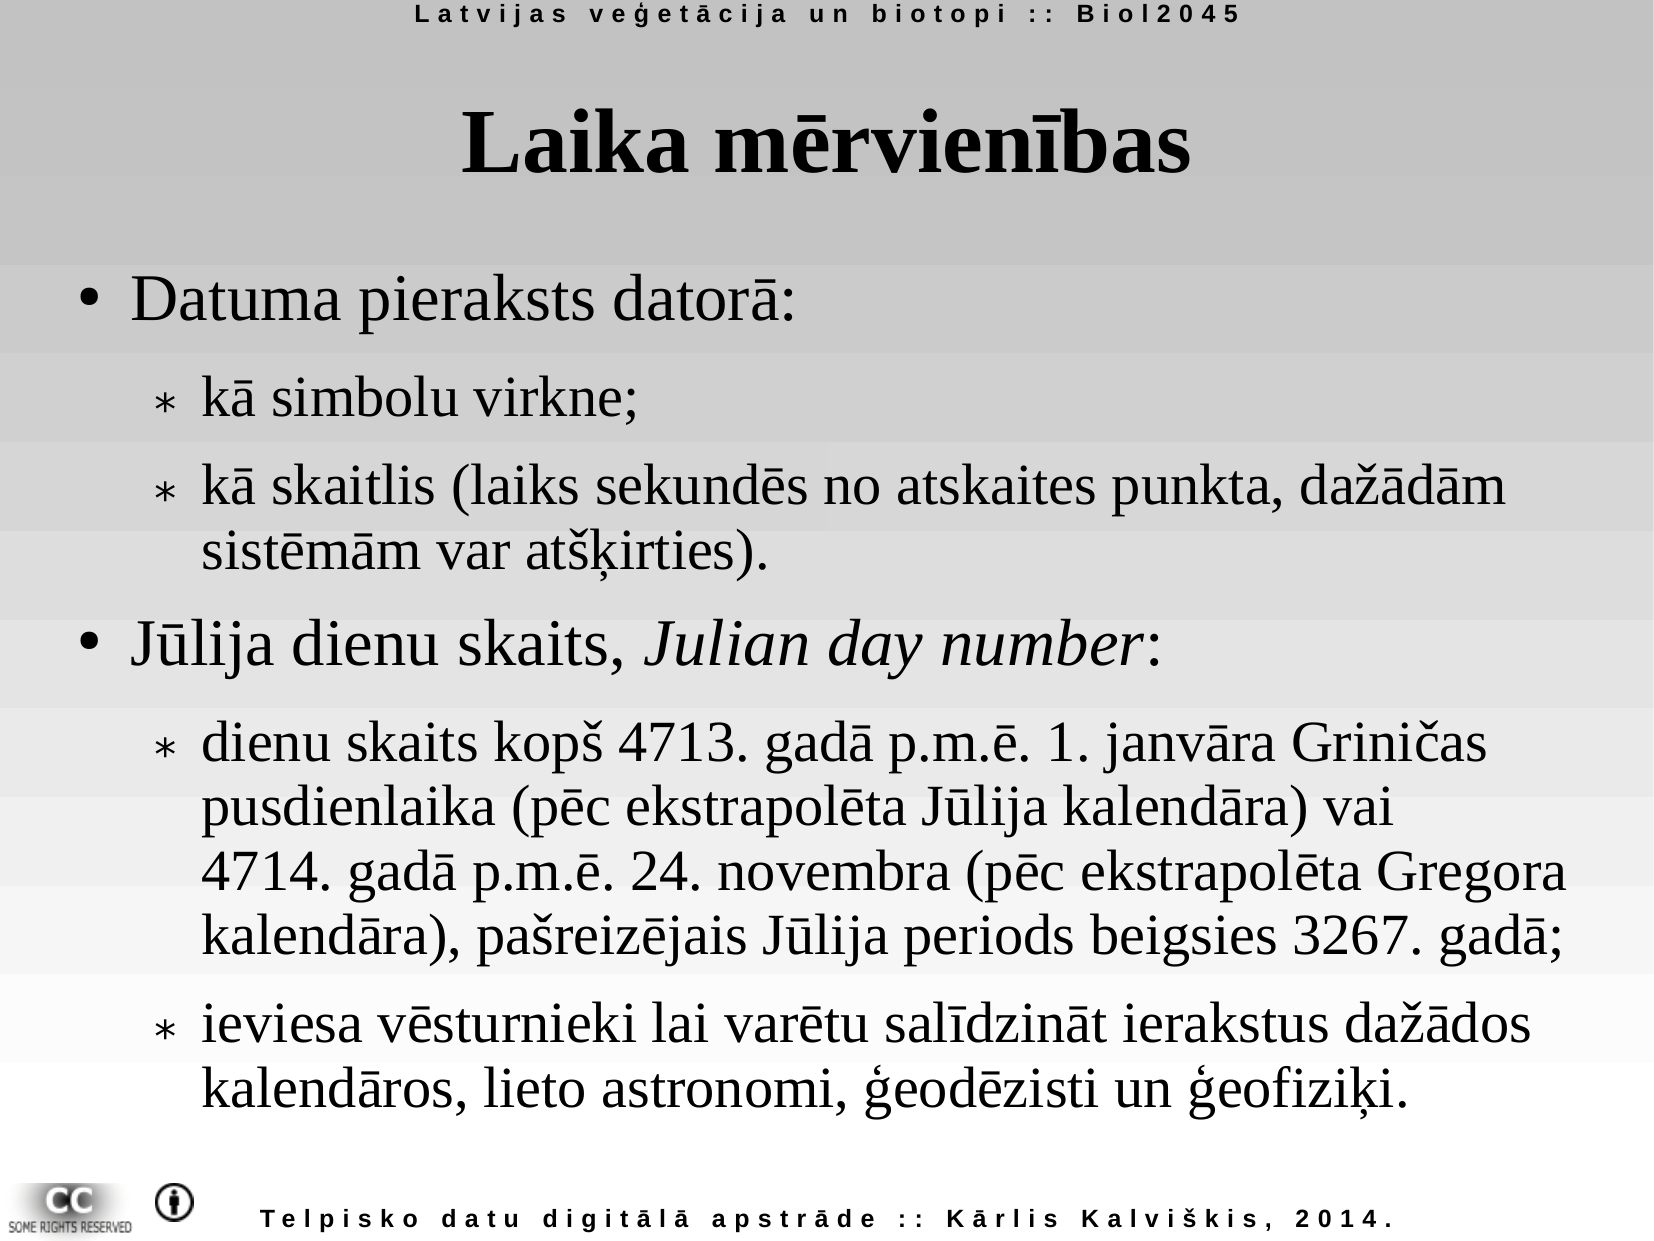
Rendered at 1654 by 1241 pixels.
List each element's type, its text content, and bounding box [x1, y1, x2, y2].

list Datuma pieraksts datorā: kā simbolu virkne; kā skaitlis (laiks sekundēs no atskaites punkta, dažādām sistēmām var atšķirties). Jūlija dienu skaits, Julian day number: dienu skaits kopš 4713. gadā p.m.ē. 1. janvāra Griničas pusdienlaika (pēc ekstrapolēta Jūlija kalendāra) vai 4714. gadā p.m.ē. 24. novembra (pēc ekstrapolēta Gregora kalendāra), pašreizējais Jūlija periods beigsies 3267. gadā; ieviesa vēsturnieki lai varētu salīdzināt ierakstus dažādos kalendāros, lieto astronomi, ģeodēzisti un ģeofiziķi. [59, 261, 1596, 1175]
picture [0, 0, 1654, 1241]
title Laika mērvienības [59, 37, 1596, 246]
